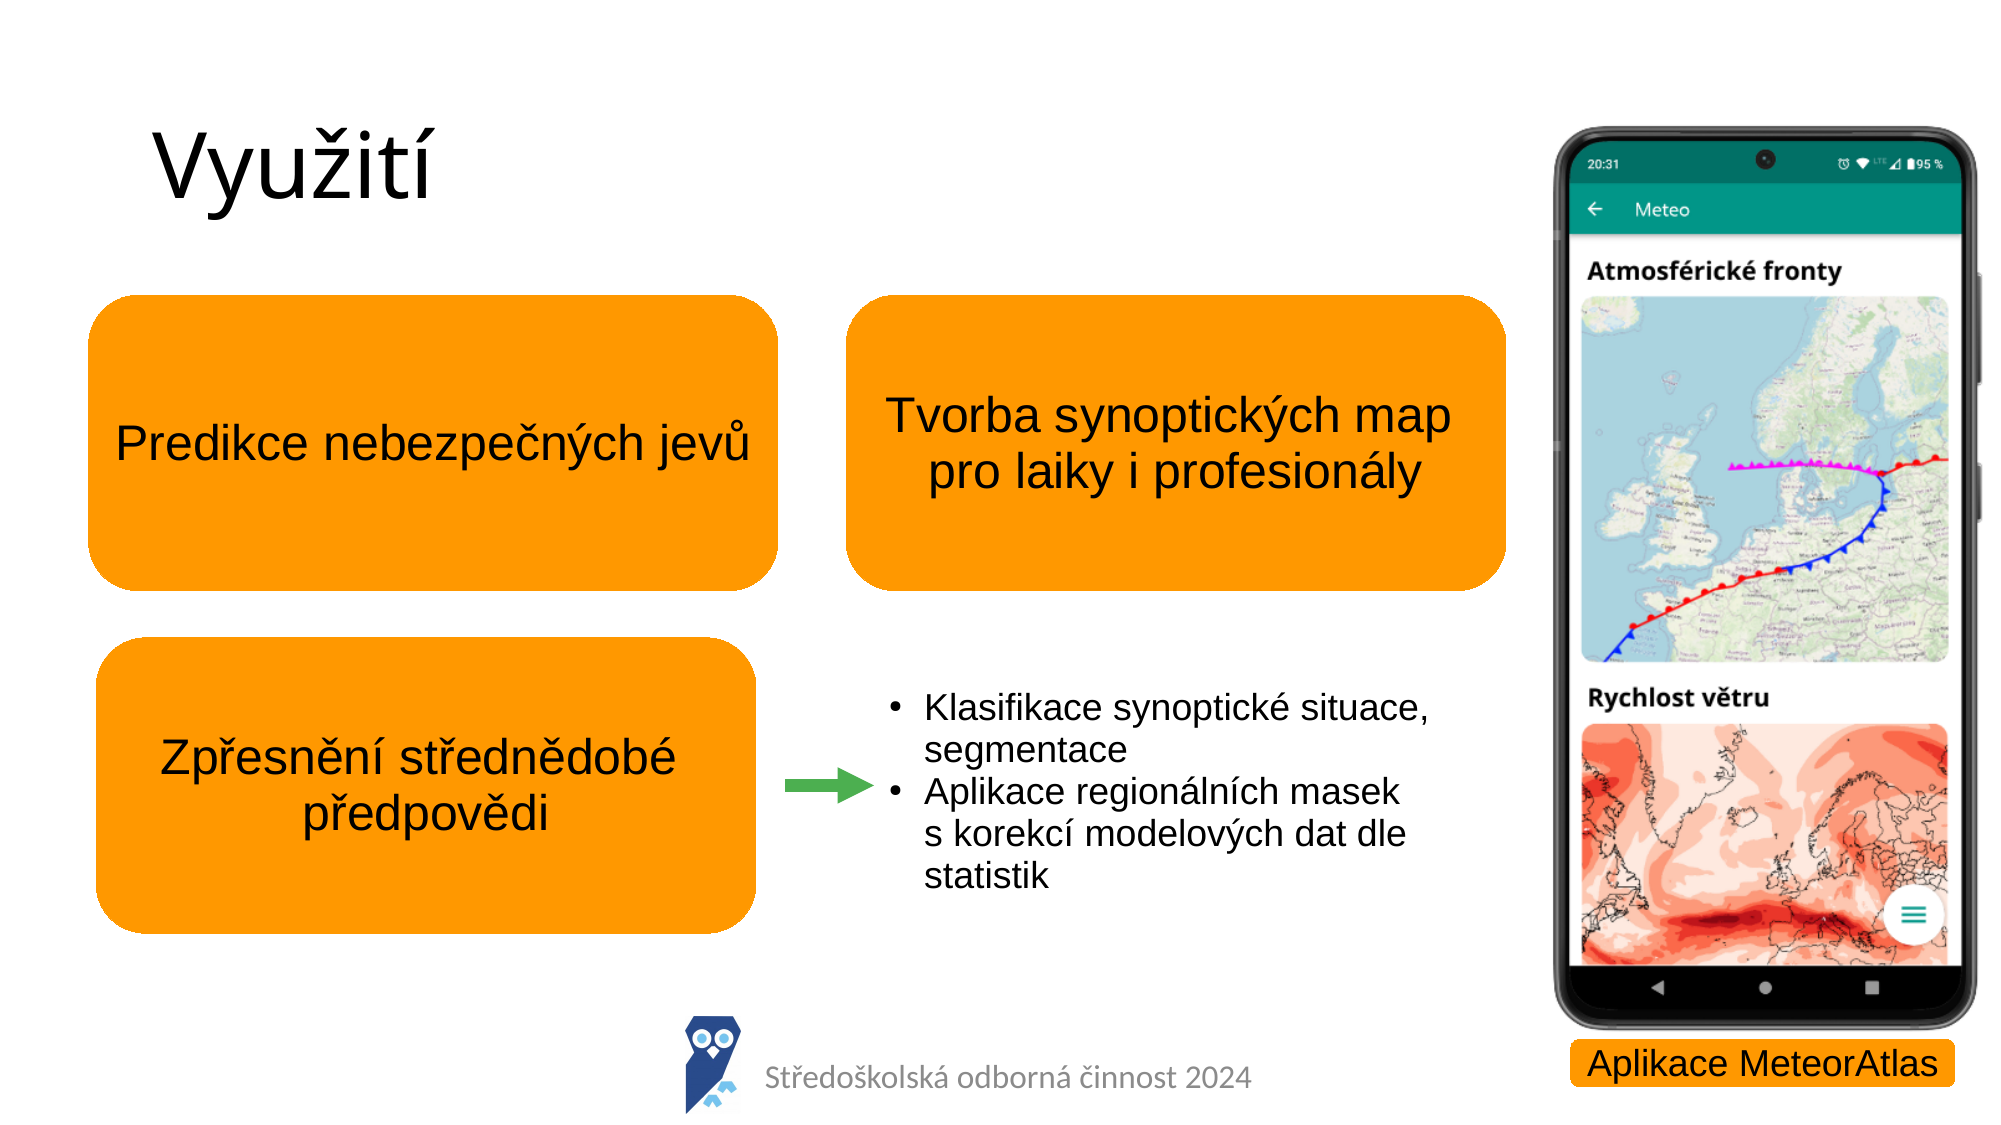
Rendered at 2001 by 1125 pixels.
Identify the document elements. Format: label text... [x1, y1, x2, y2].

picture [1542, 115, 2000, 1034]
text_box Zpřesnění střednědobé předpovědi [96, 637, 756, 934]
footer Středoškolská odborná činnost 2024 [748, 1044, 1269, 1105]
text_box Aplikace MeteorAtlas [1570, 1039, 1955, 1087]
text_box Tvorba synoptických map pro laiky i profesionály [846, 295, 1506, 591]
title Využití [137, 59, 1863, 278]
text_box Predikce nebezpečných jevů [88, 295, 778, 591]
picture [685, 1016, 741, 1114]
text_box Klasifikace synoptické situace, segmentace Aplikace regionálních masek s korekcí modelových dat dle statistik [874, 679, 1495, 904]
